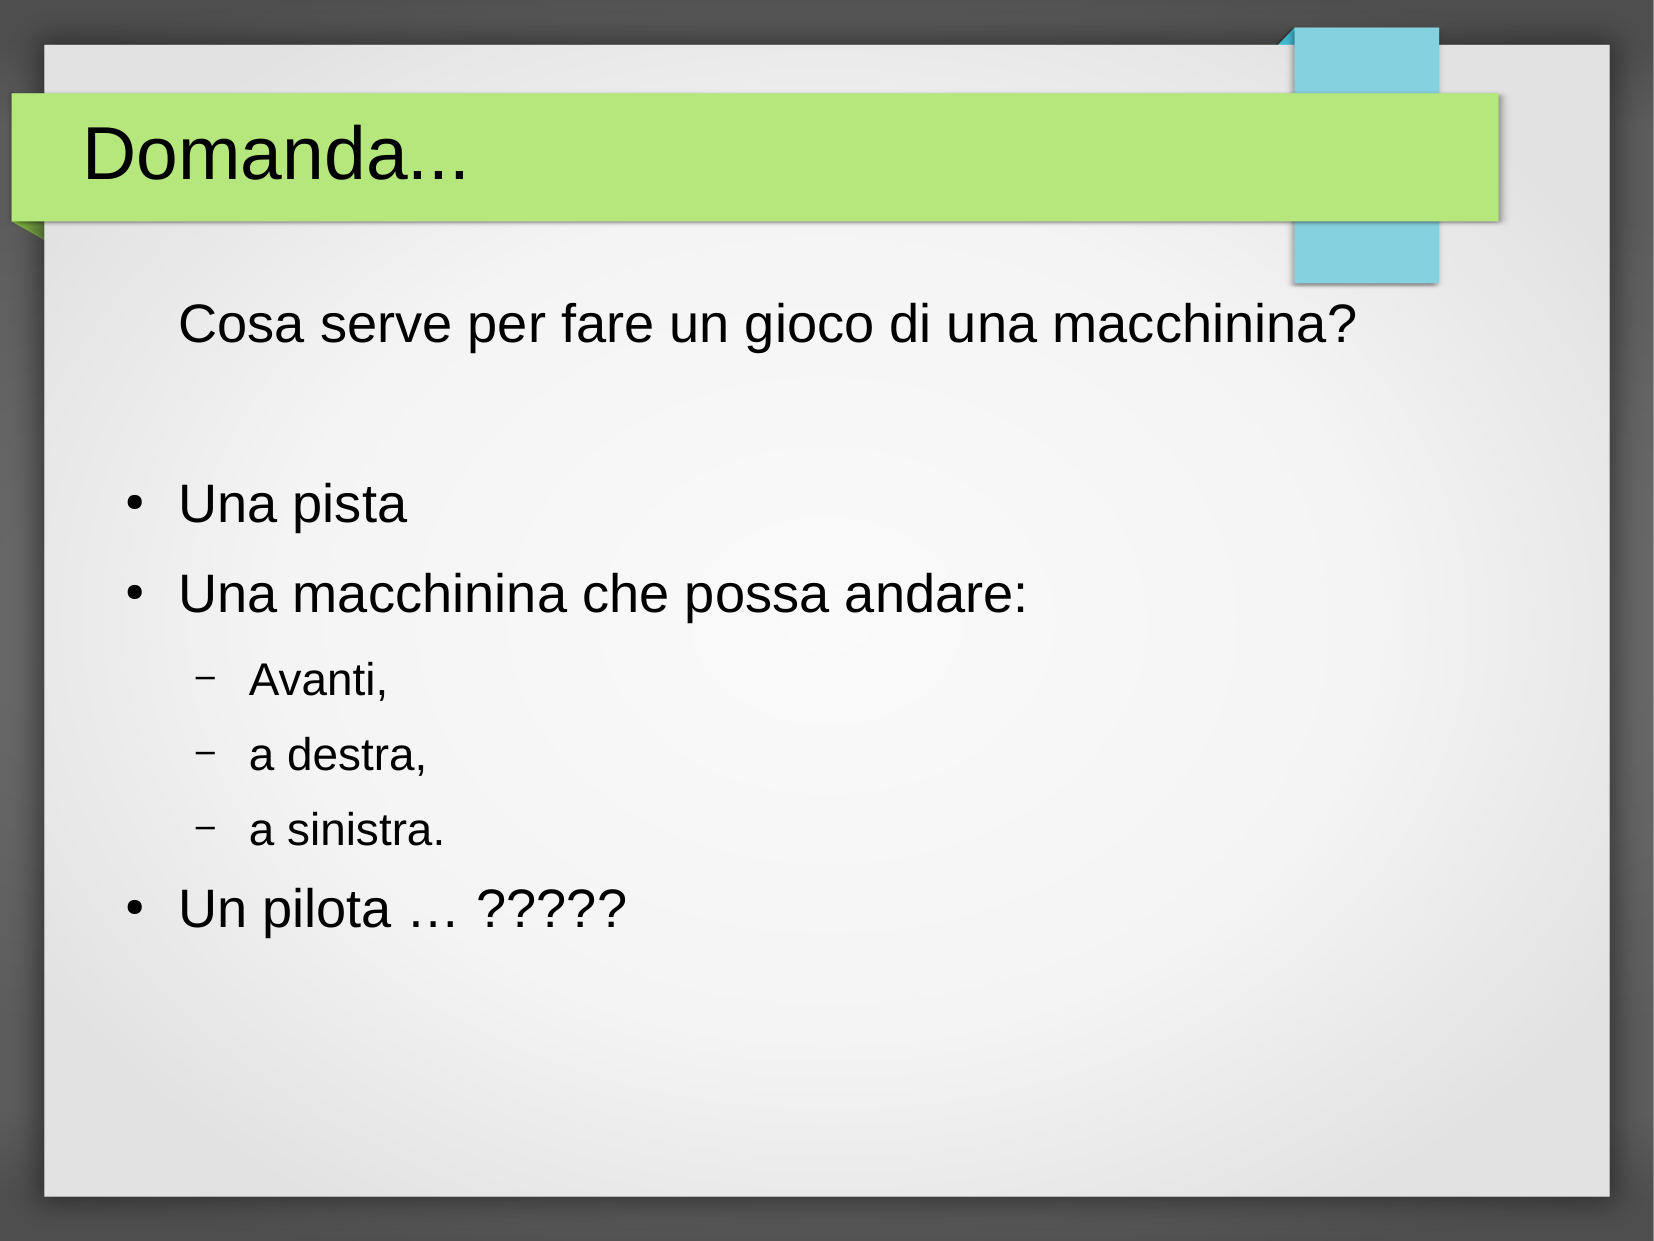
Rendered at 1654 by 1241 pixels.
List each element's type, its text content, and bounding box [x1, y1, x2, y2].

title Domanda... [82, 94, 1264, 213]
picture [0, 0, 1654, 1241]
list Cosa serve per fare un gioco di una macchinina? Una pista Una macchinina che possa andare: Avanti, a destra, a sinistra. Un pilota … ????? [107, 293, 1596, 1013]
